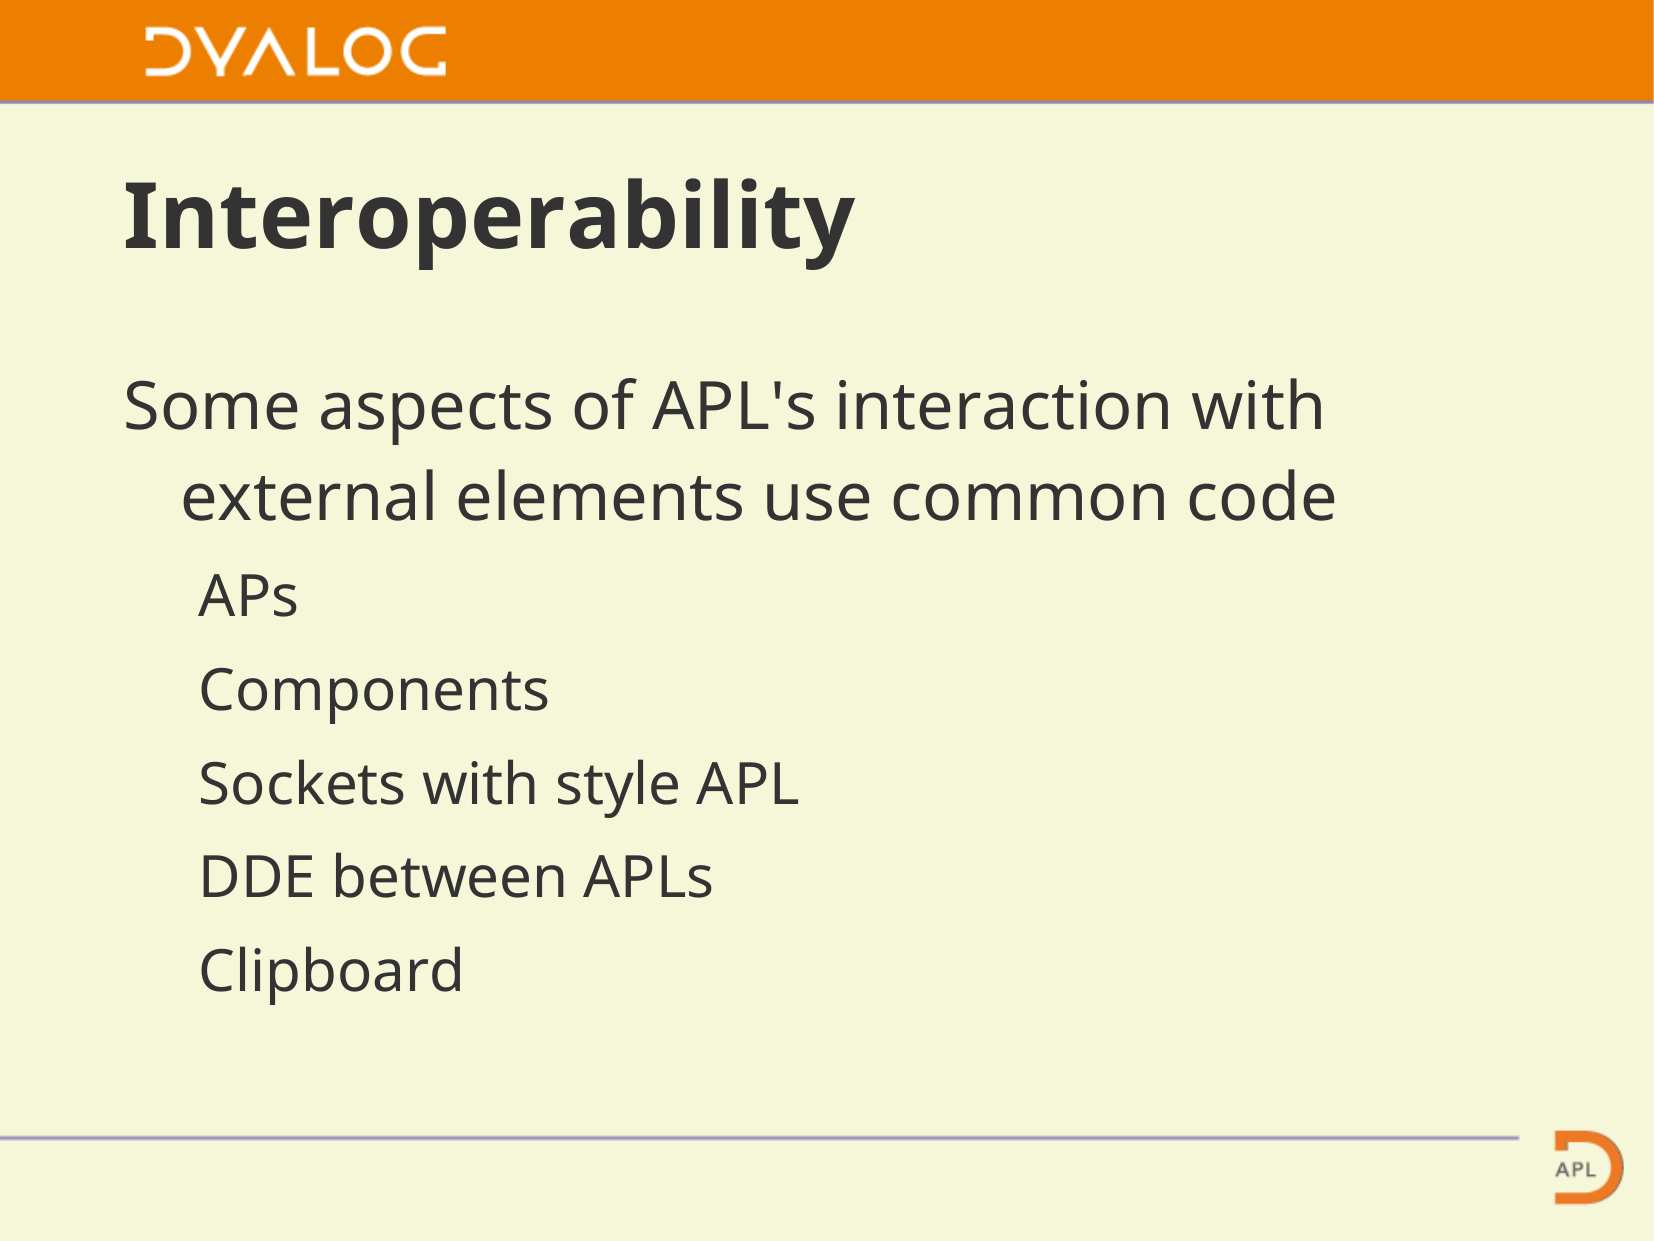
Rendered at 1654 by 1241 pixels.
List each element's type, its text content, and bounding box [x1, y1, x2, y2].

list Some aspects of APL's interaction with external elements use common code APs Components Sockets with style APL DDE between APLs Clipboard [124, 358, 1530, 1103]
title Interoperability [124, 83, 1530, 344]
picture [0, 0, 1654, 1241]
